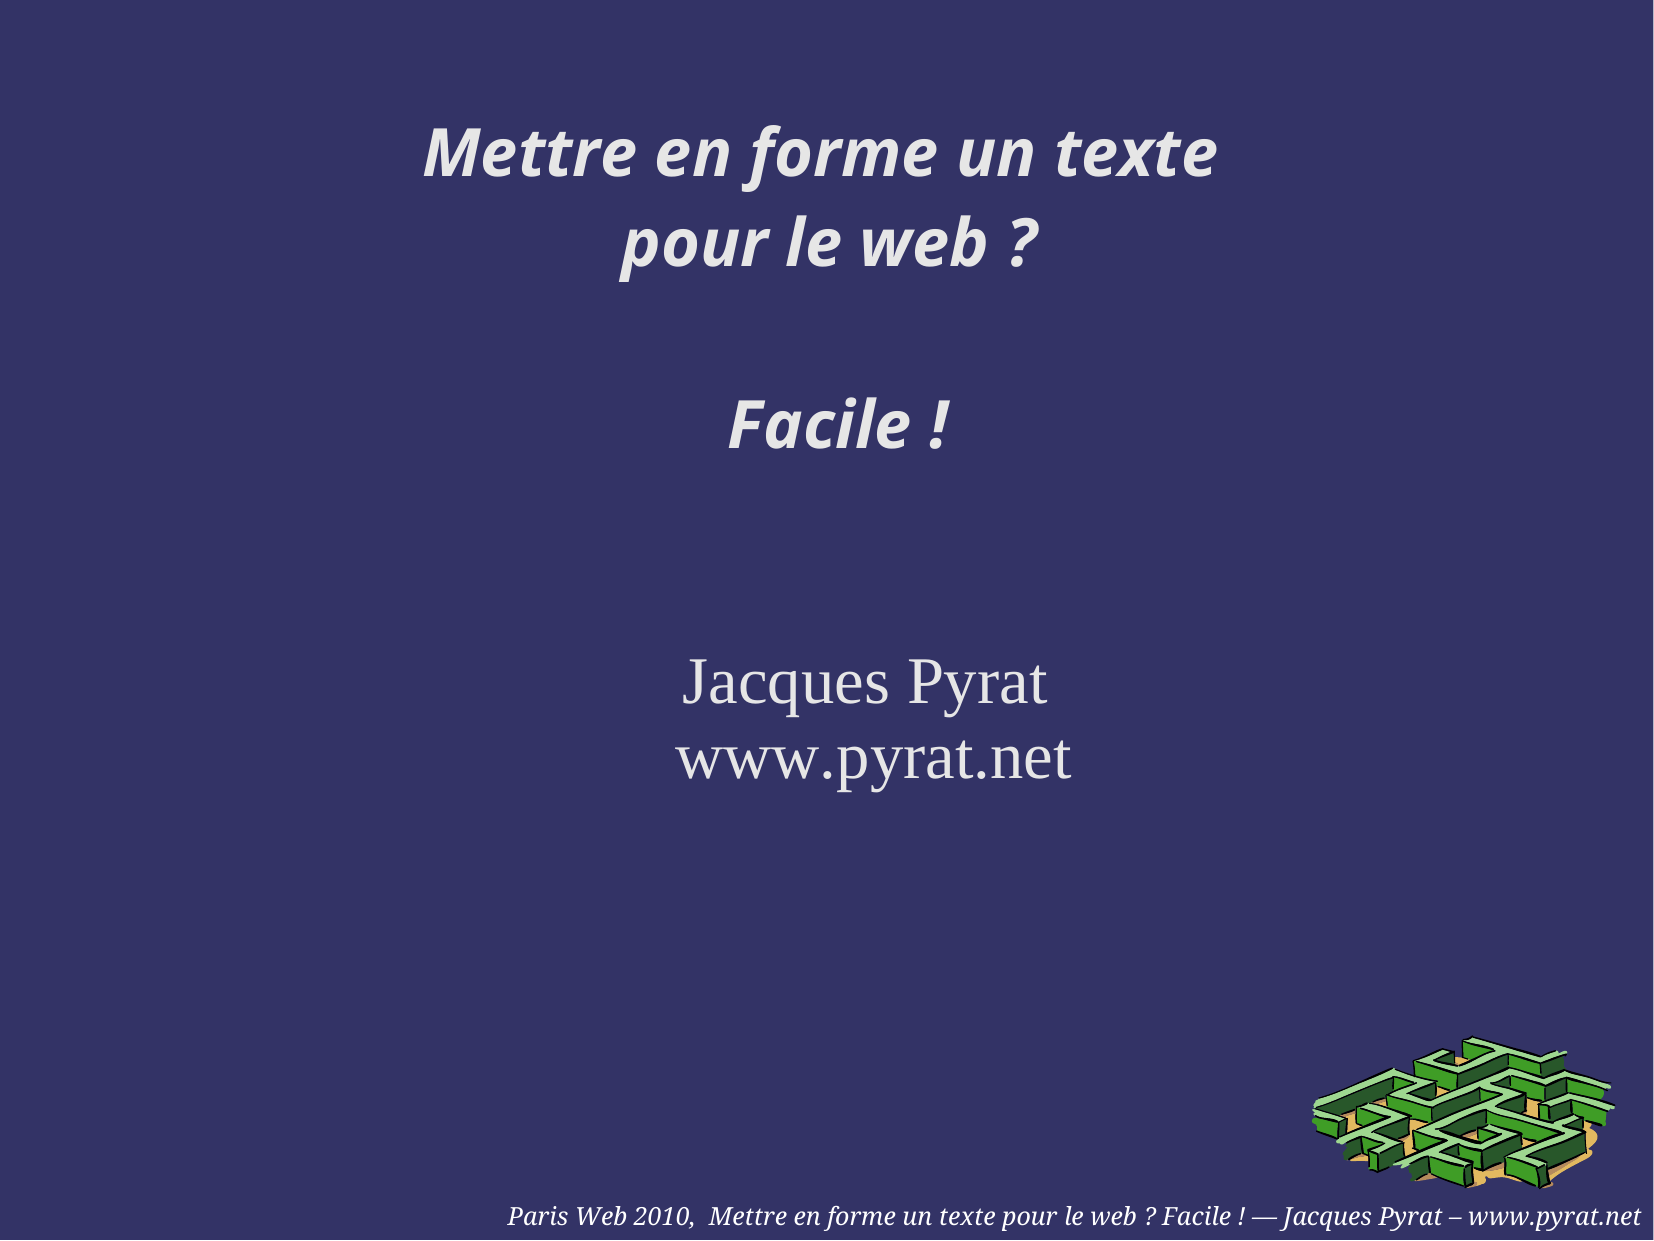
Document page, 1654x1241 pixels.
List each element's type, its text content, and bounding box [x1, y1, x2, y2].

title Mettre en forme un texte pour le web ? Facile ! [123, 124, 1536, 449]
subtitle Jacques Pyrat www.pyrat.net [178, 364, 1570, 1147]
